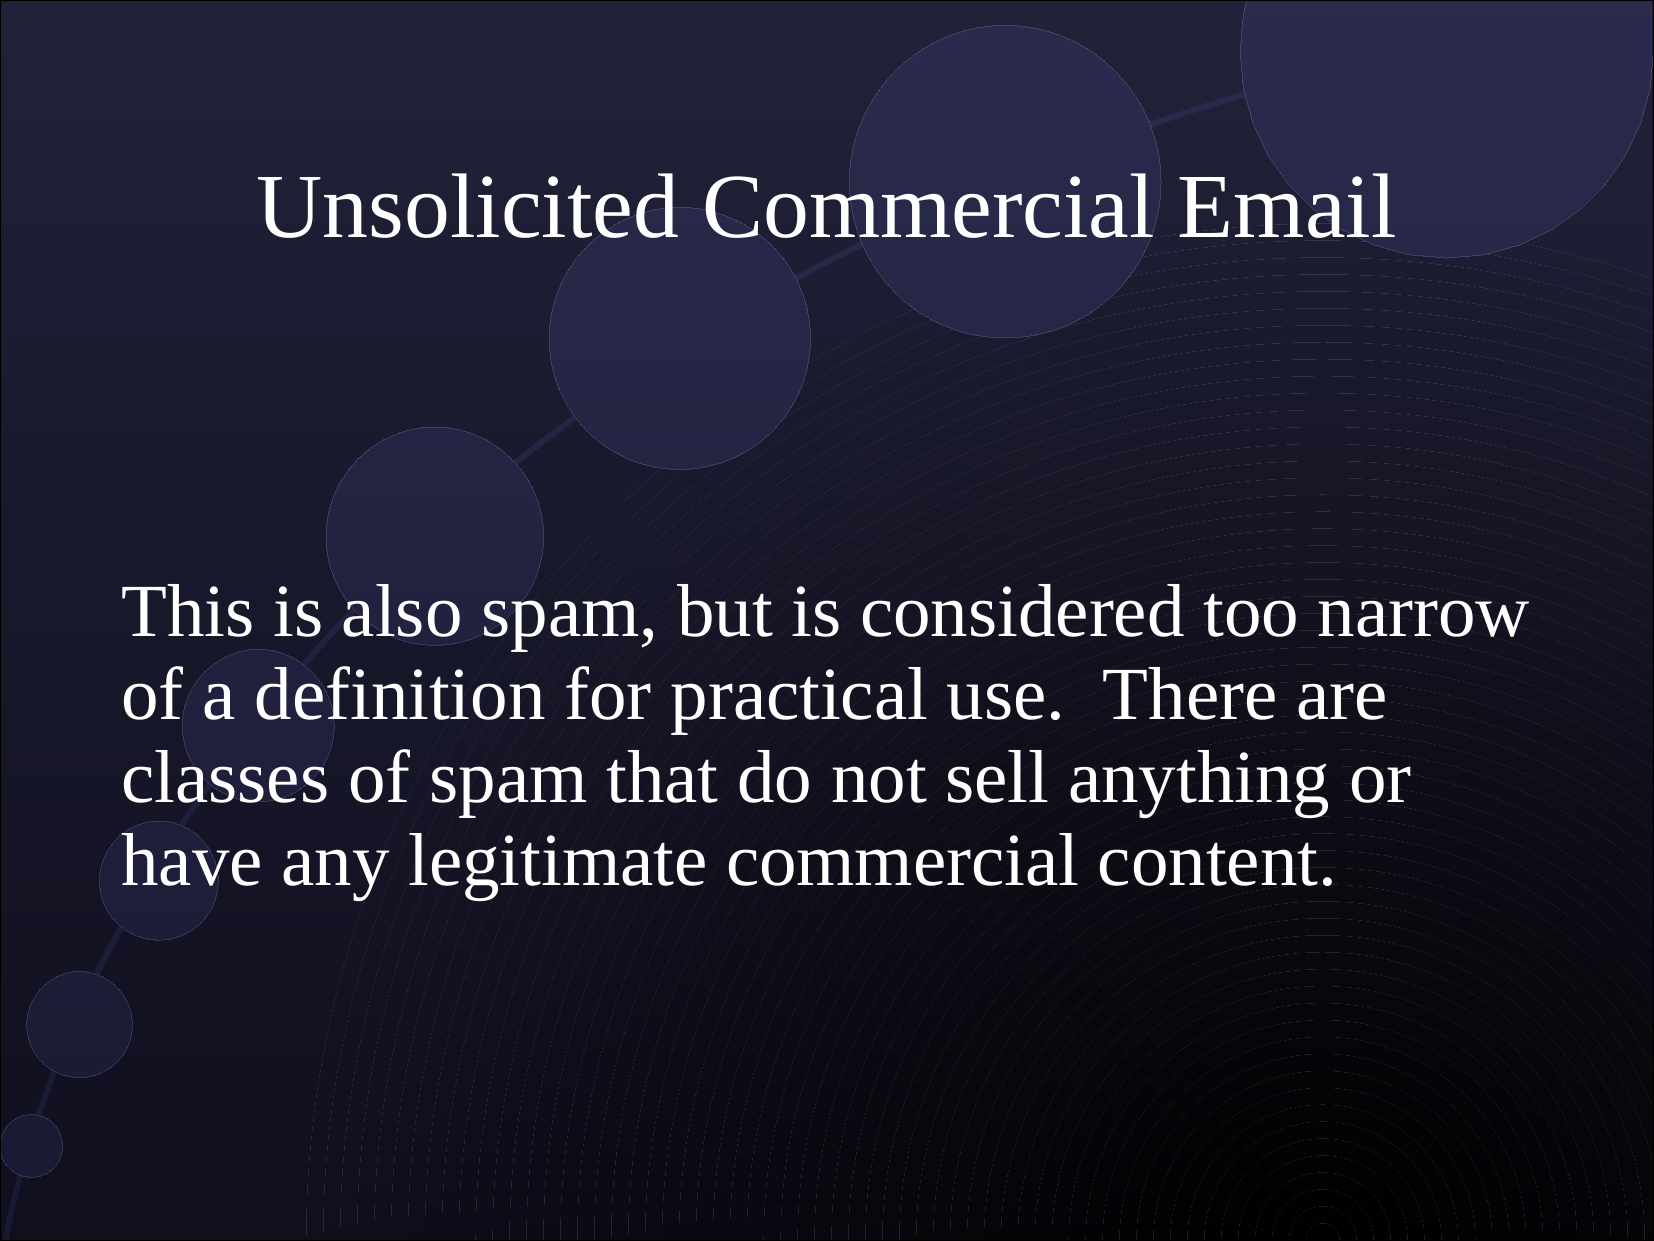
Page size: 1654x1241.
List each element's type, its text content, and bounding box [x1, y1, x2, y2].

subtitle This is also spam, but is considered too narrow of a definition for practical use. There are classes of spam that do not sell anything or have any legitimate commercial content. [121, 344, 1534, 1127]
title Unsolicited Commercial Email [121, 102, 1534, 311]
